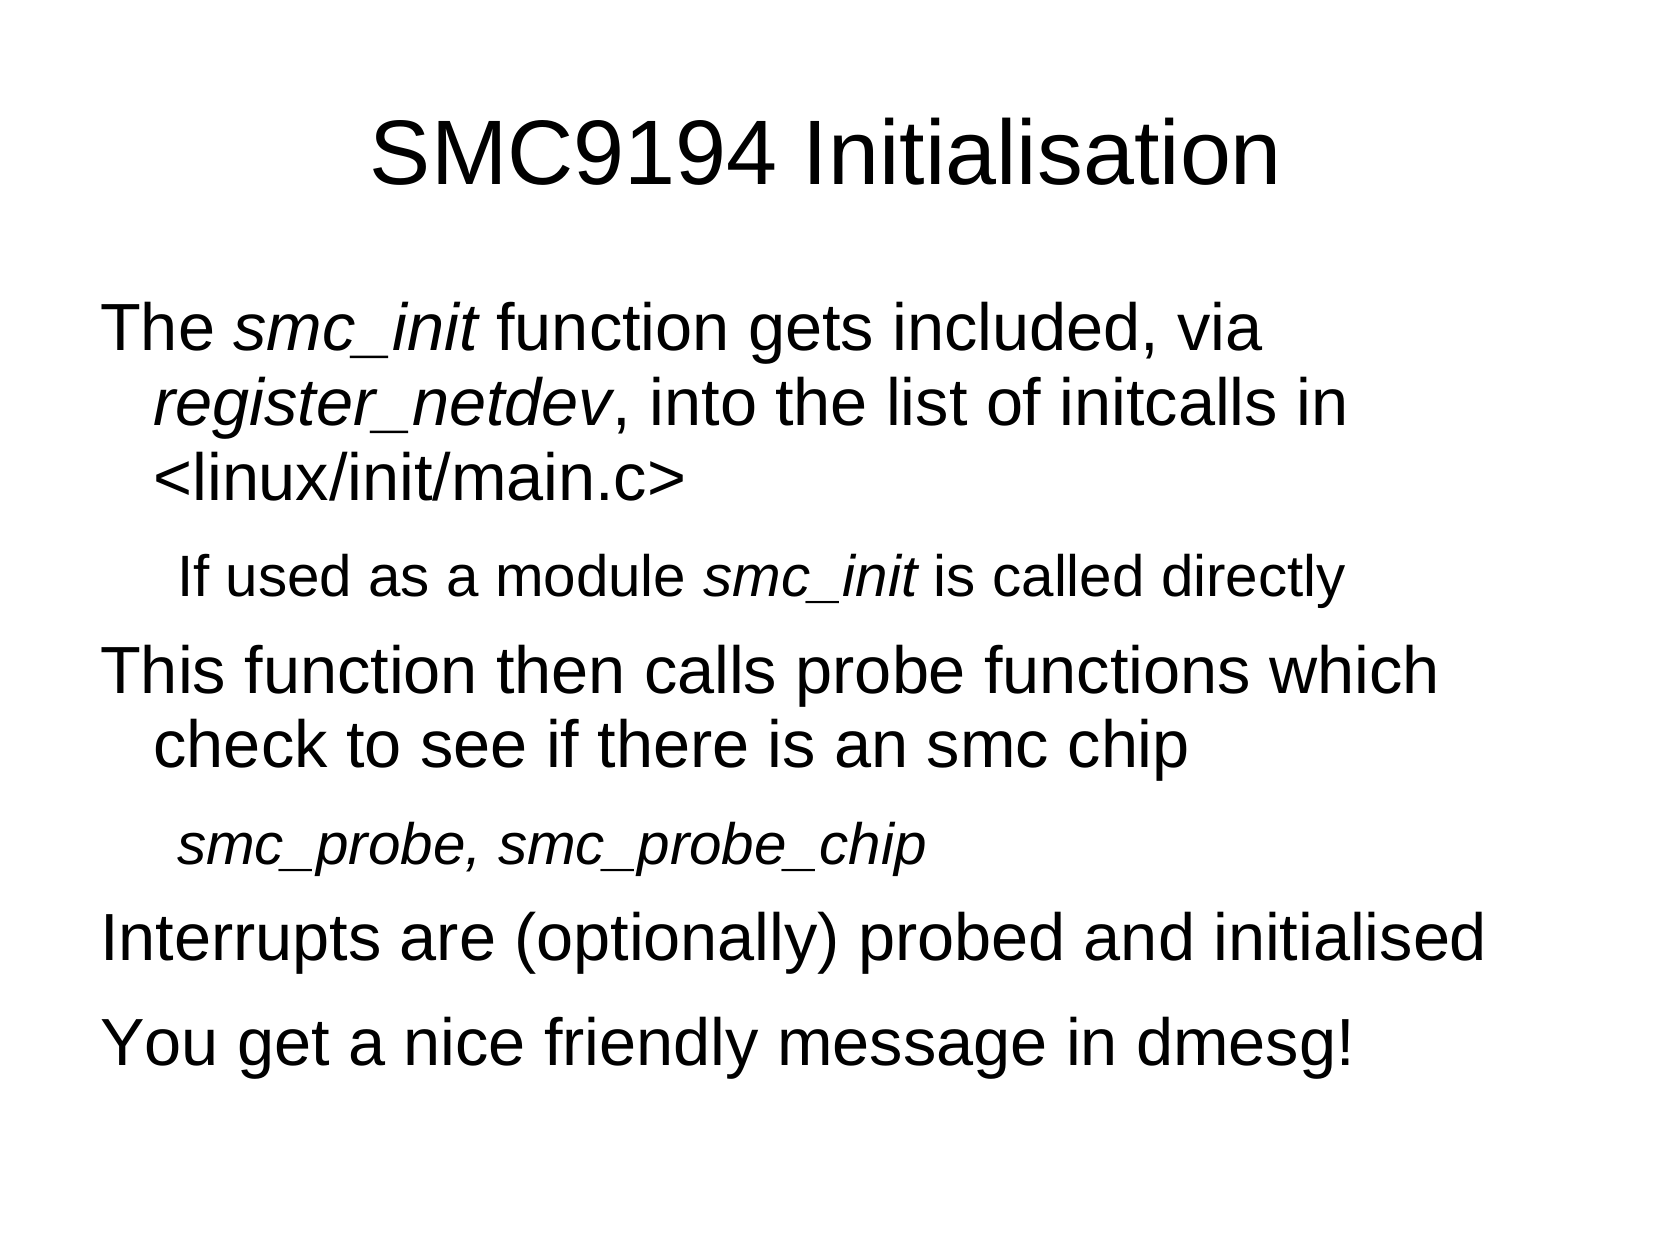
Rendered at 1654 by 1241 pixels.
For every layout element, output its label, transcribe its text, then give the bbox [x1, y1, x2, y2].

title SMC9194 Initialisation [82, 56, 1571, 250]
list The smc_init function gets included, via register_netdev, into the list of initcalls in <linux/init/main.c> If used as a module smc_init is called directly This function then calls probe functions which check to see if there is an smc chip smc_probe, smc_probe_chip Interrupts are (optionally) probed and initialised You get a nice friendly message in dmesg! [82, 290, 1571, 1159]
